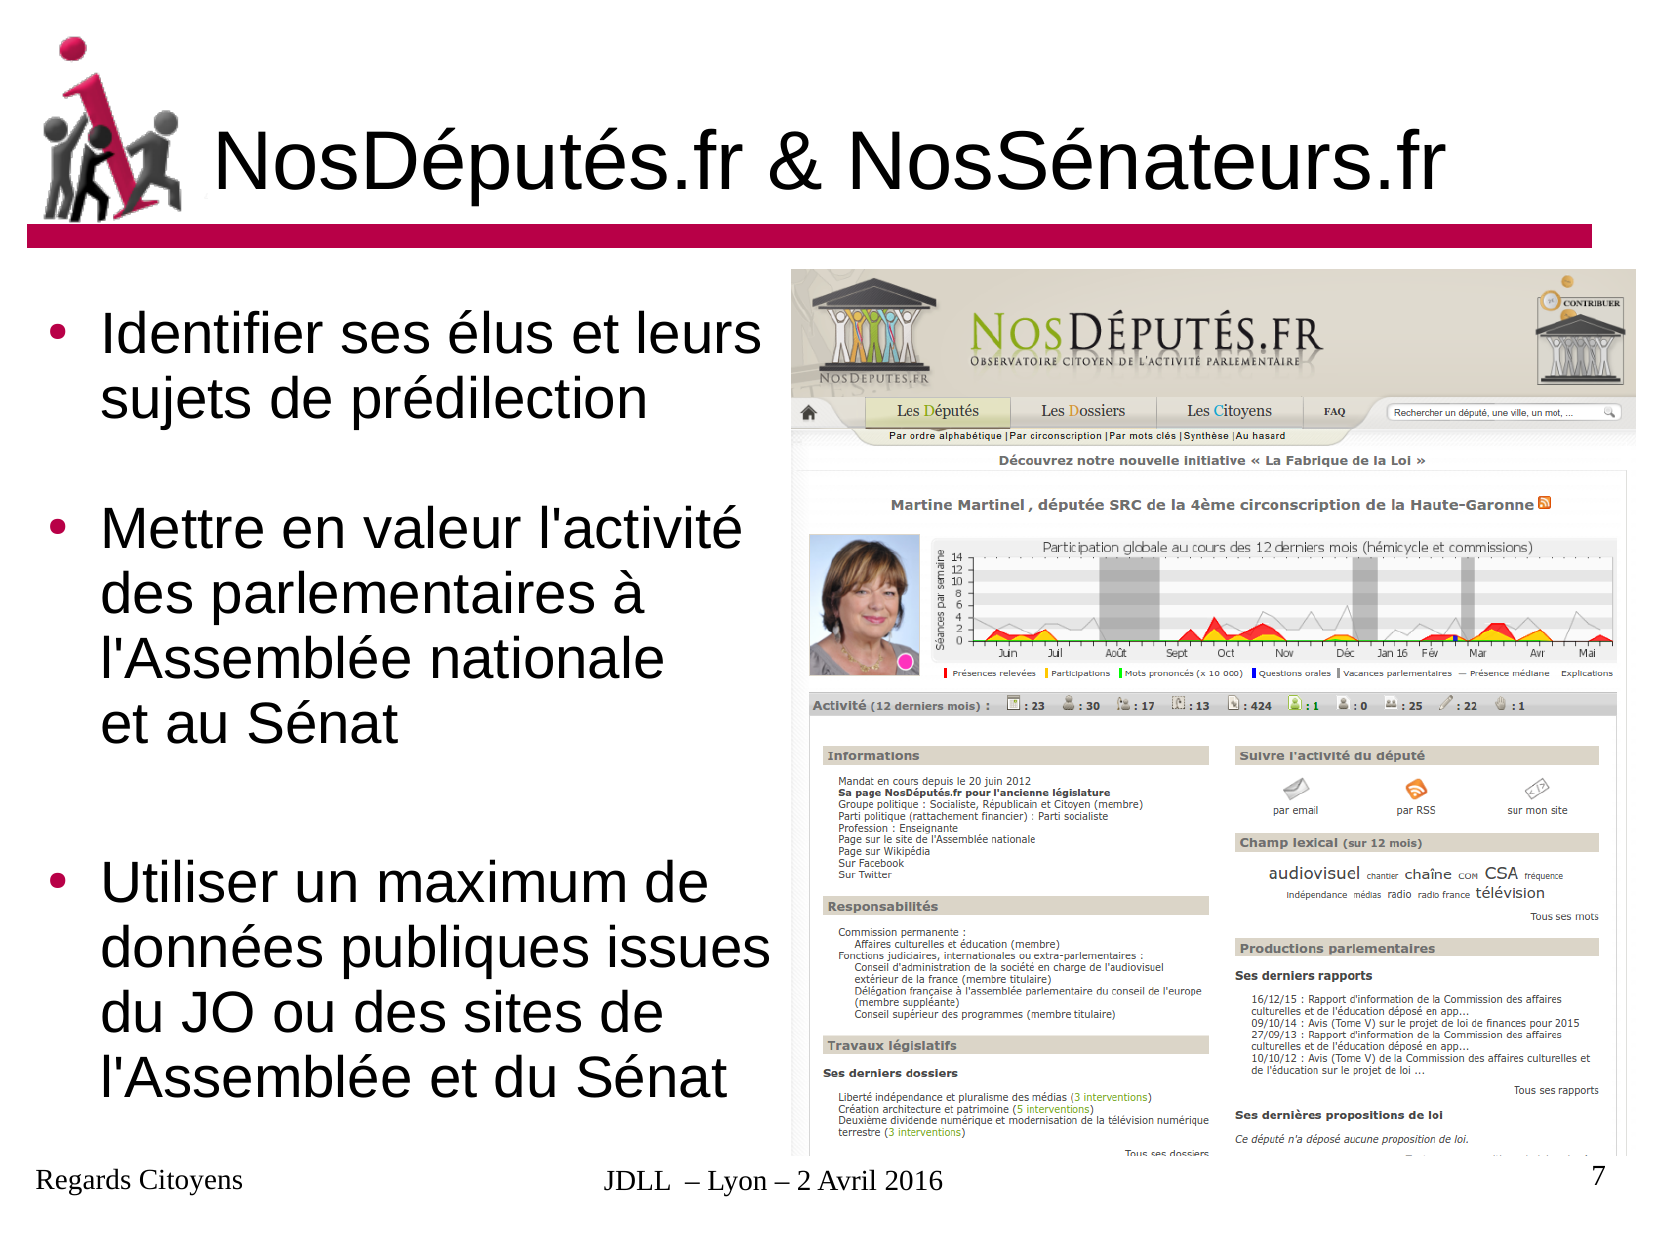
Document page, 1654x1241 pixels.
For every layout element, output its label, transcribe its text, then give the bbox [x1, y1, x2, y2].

picture [27, 31, 208, 224]
title NosDéputés.fr & NosSénateurs.fr [212, 64, 1625, 258]
picture [791, 269, 1636, 1156]
list Identifier ses élus et leurs sujets de prédilection Mettre en valeur l'activité des parlementaires à l'Assemblée nationale et au Sénat Utiliser un maximum de données publiques issues du JO ou des sites de l'Assemblée et du Sénat [29, 301, 791, 1120]
